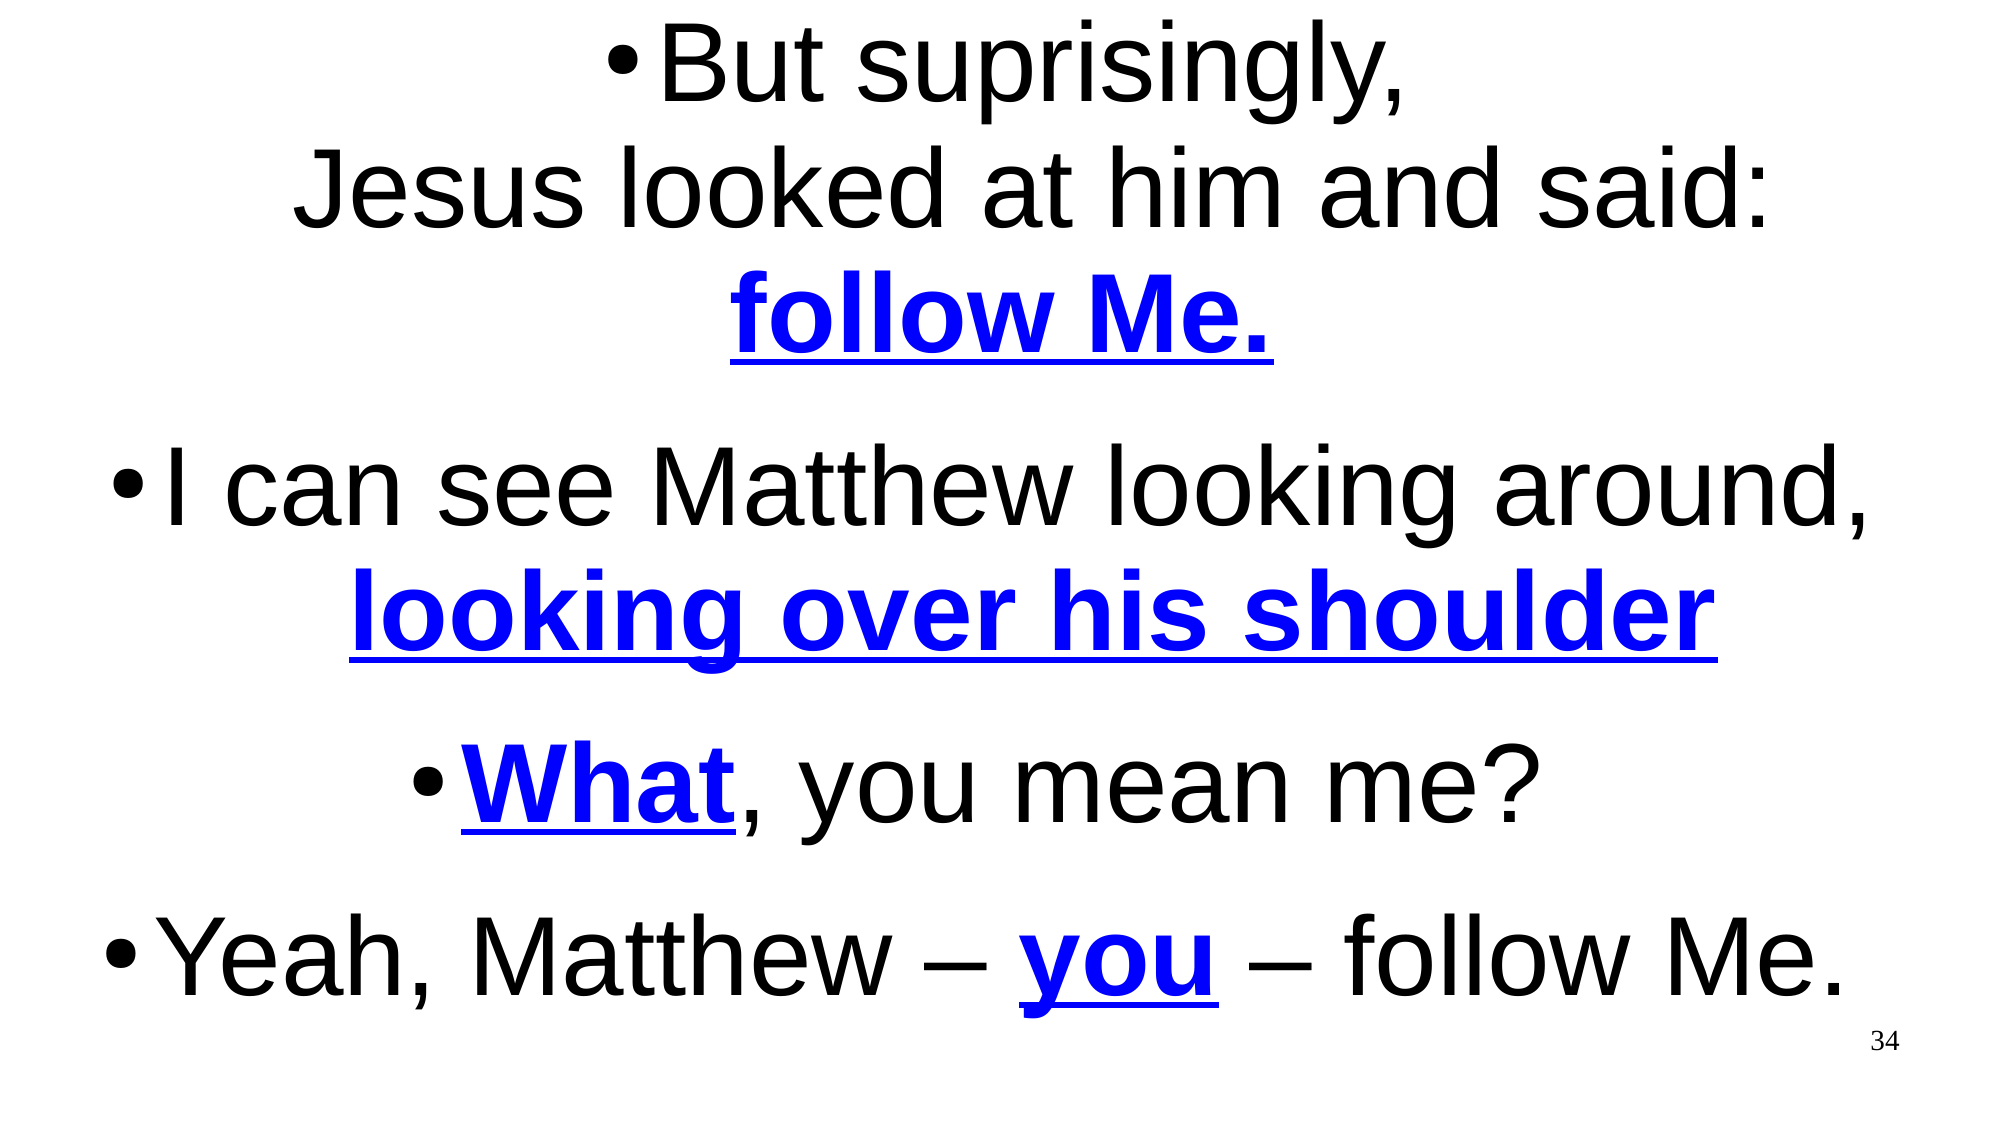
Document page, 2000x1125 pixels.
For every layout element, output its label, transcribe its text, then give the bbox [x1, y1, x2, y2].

list But suprisingly, Jesus looked at him and said: follow Me. I can see Matthew looking around, looking over his shoulder What, you mean me? Yeah, Matthew – you – follow Me. [0, 0, 1996, 1123]
